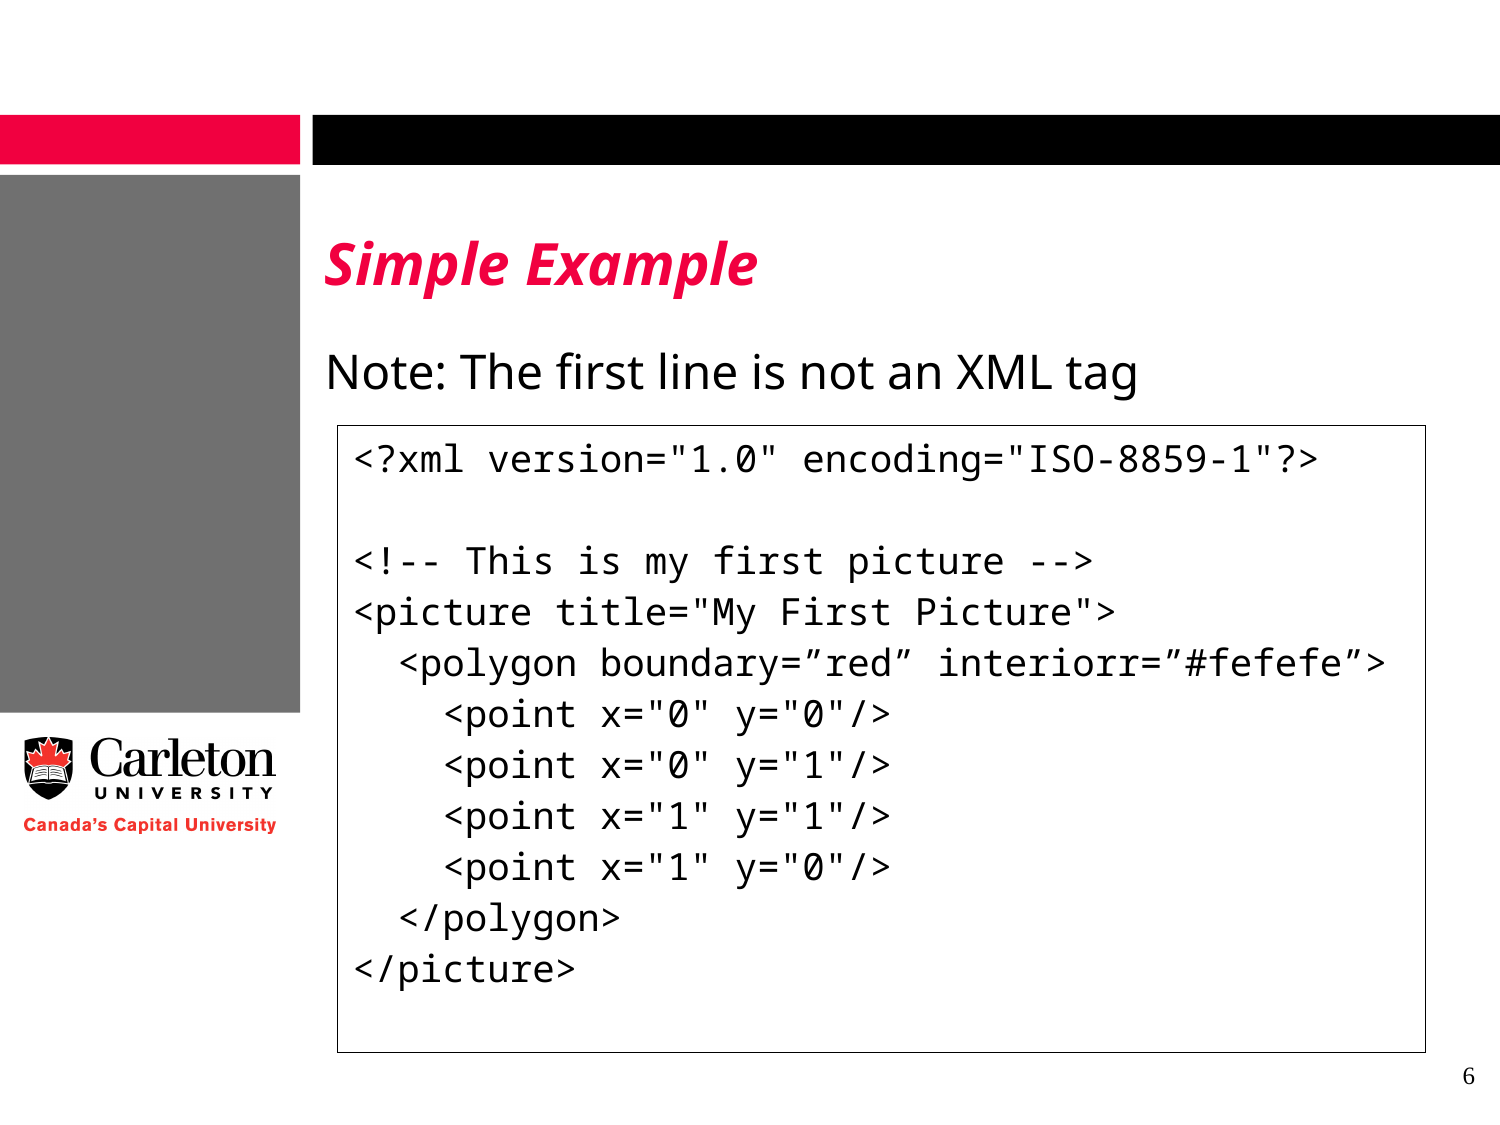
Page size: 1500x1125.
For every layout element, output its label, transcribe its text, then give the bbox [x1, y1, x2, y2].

list Note: The first line is not an XML tag [324, 324, 1450, 1036]
picture [24, 737, 276, 834]
title Simple Example [324, 187, 1450, 324]
